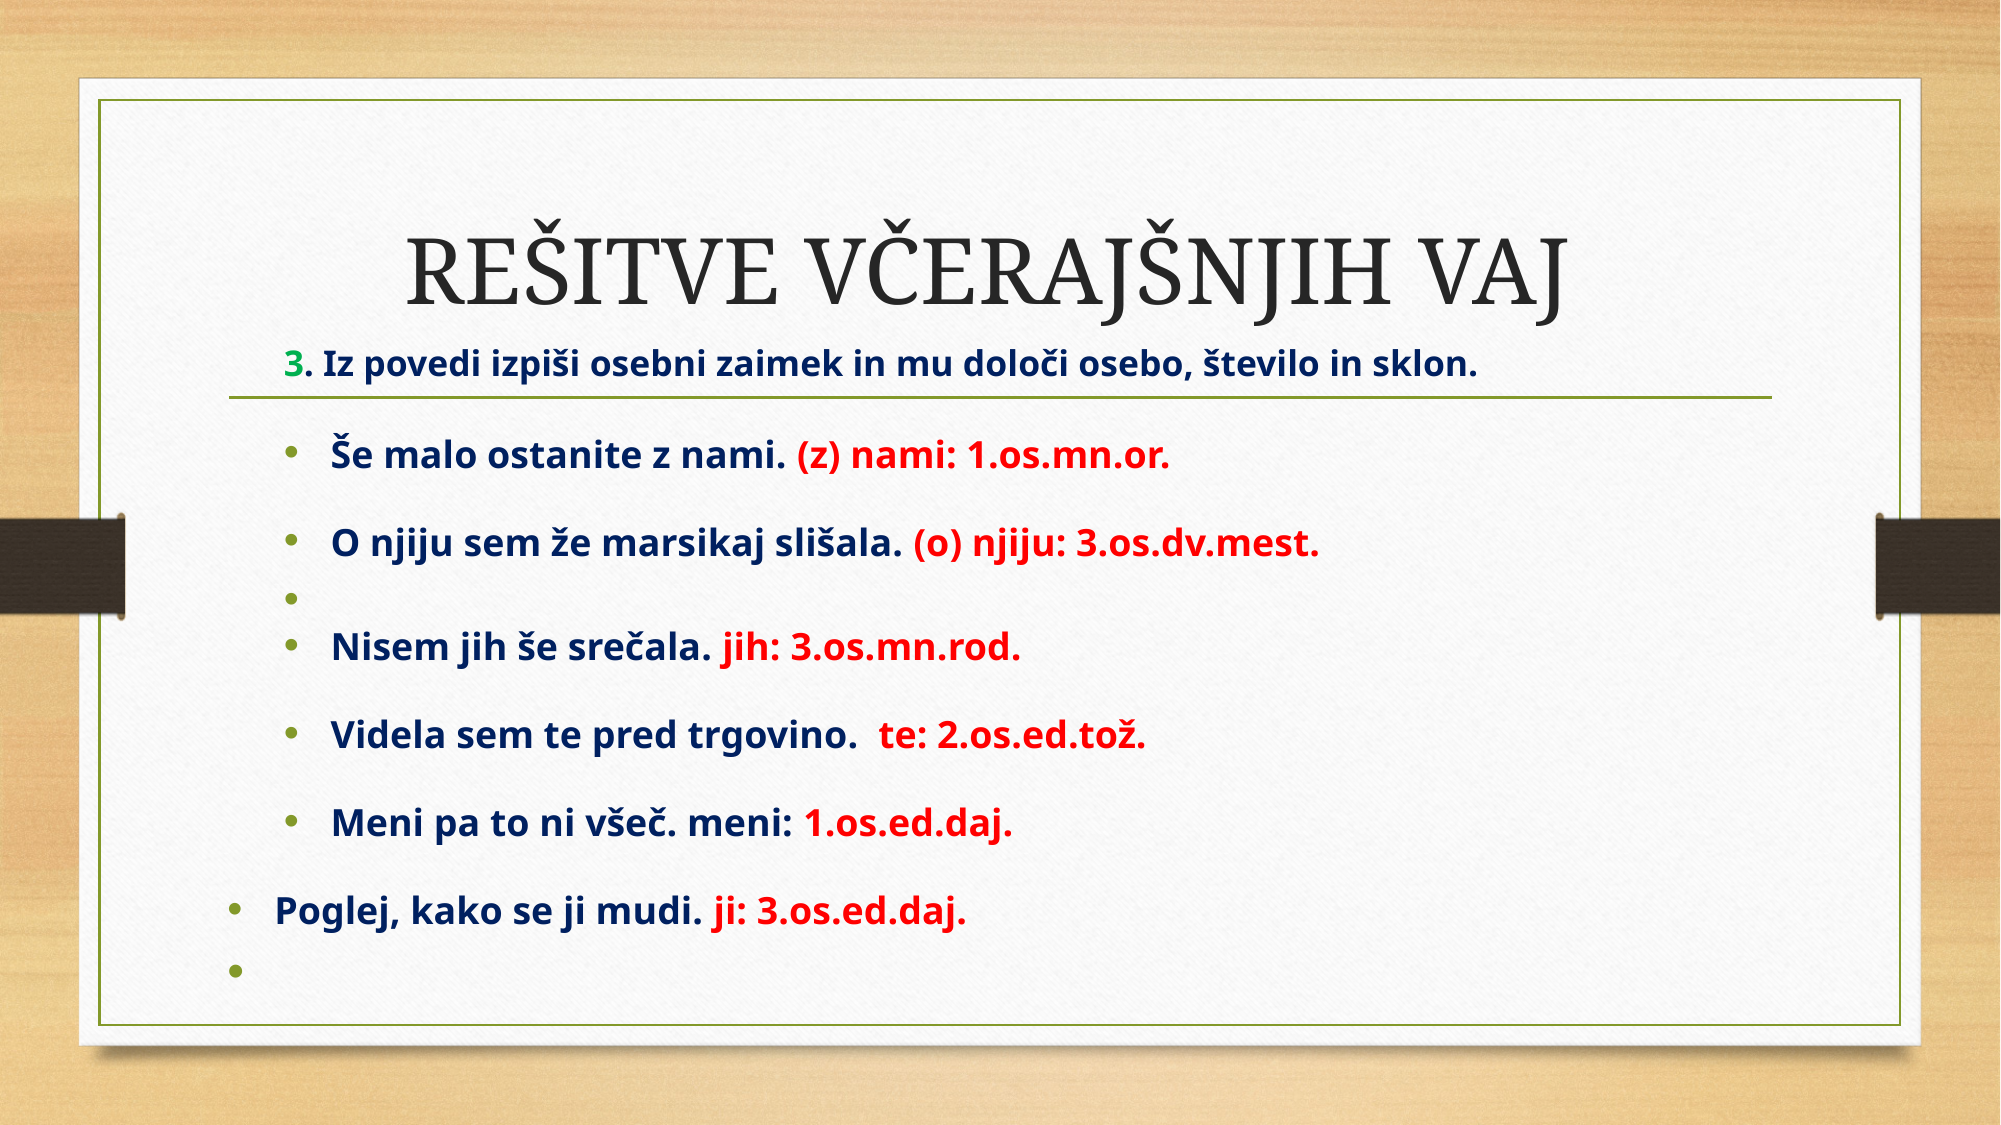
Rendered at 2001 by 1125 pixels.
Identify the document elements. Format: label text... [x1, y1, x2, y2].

title REŠITVE VČERAJŠNJIH VAJ [212, 161, 1788, 345]
list 3. Iz povedi izpiši osebni zaimek in mu določi osebo, število in sklon. Še malo ostanite z nami. (z) nami: 1.os.mn.or. O njiju sem že marsikaj slišala. (o) njiju: 3.os.dv.mest. Nisem jih še srečala. jih: 3.os.mn.rod. Videla sem te pred trgovino. te: 2.os.ed.tož. Meni pa to ni všeč. meni: 1.os.ed.daj. Poglej, kako se ji mudi. ji: 3.os.ed.daj. [212, 345, 1788, 1074]
